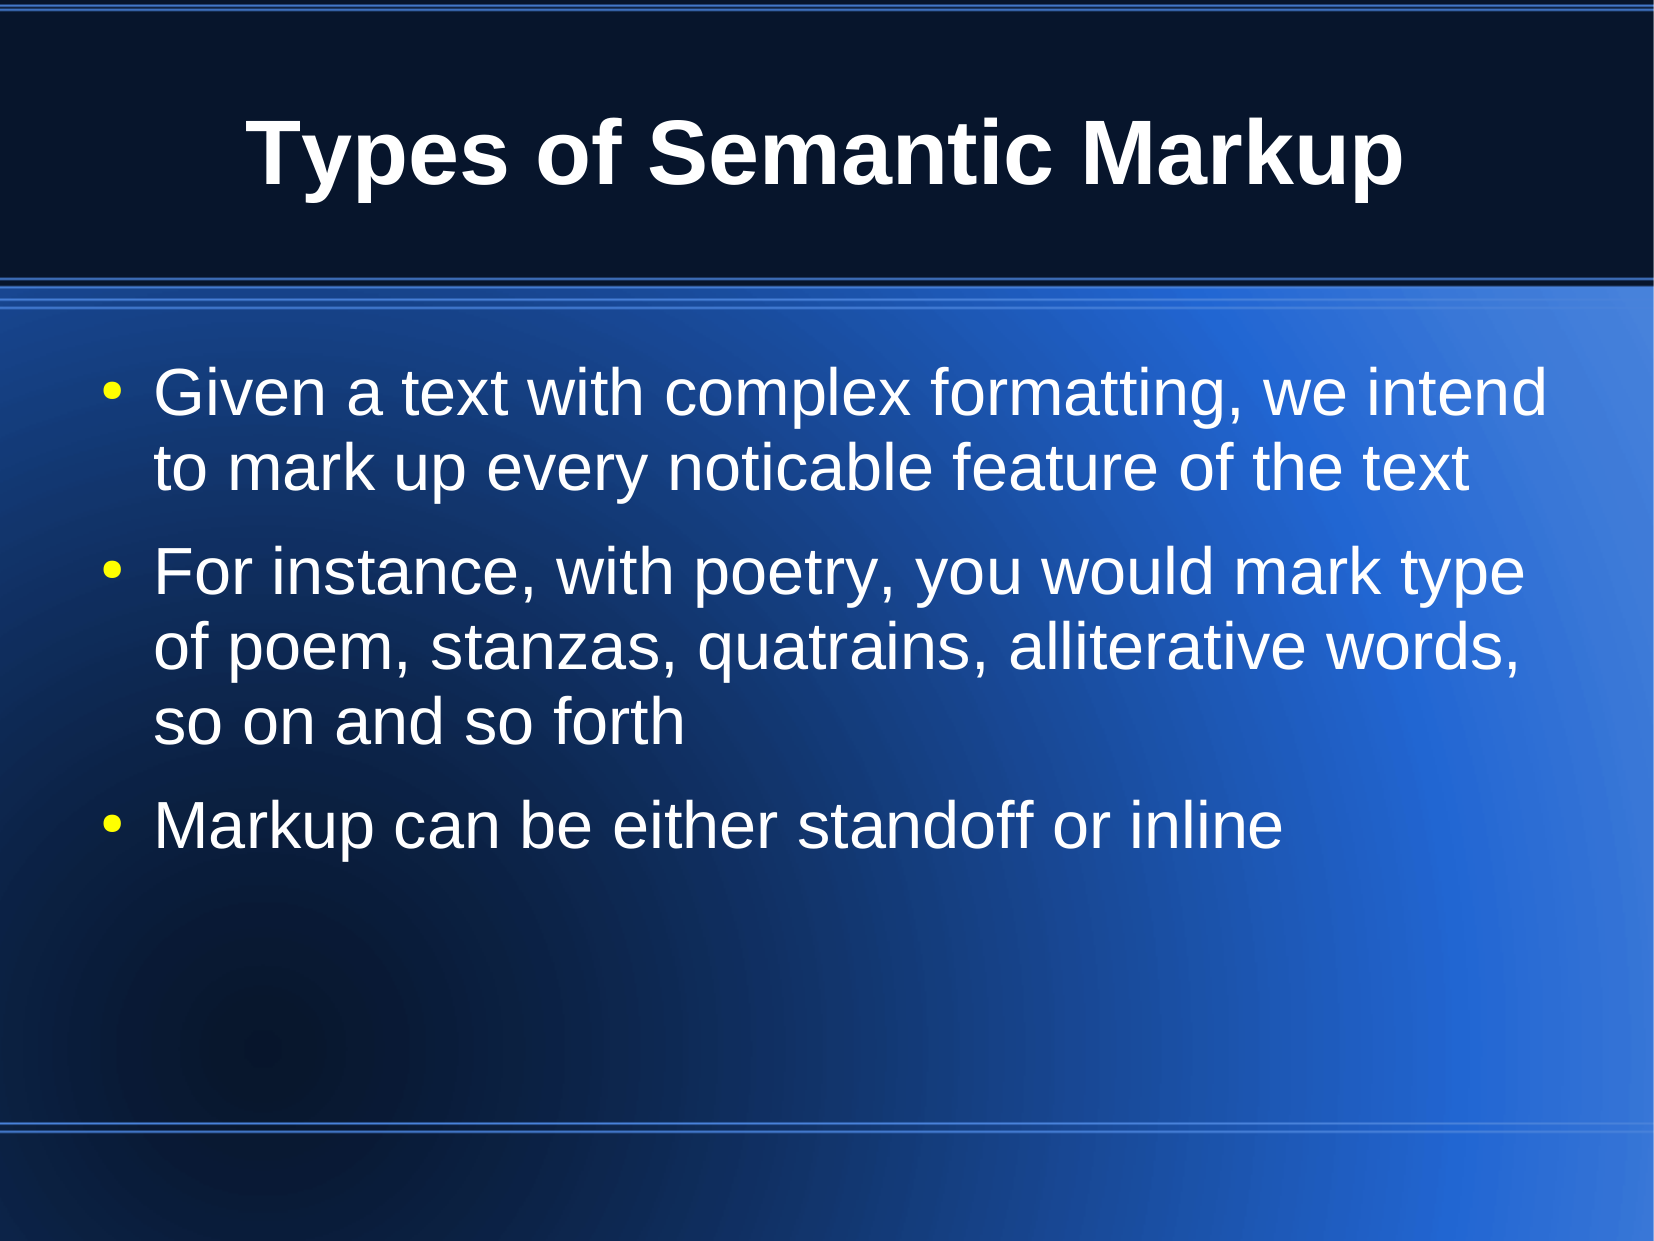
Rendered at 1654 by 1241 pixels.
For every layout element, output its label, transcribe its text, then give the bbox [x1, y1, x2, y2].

picture [0, 0, 1654, 1241]
title Types of Semantic Markup [82, 56, 1571, 250]
list Given a text with complex formatting, we intend to mark up every noticable feature of the text For instance, with poetry, you would mark type of poem, stanzas, quatrains, alliterative words, so on and so forth Markup can be either standoff or inline [82, 355, 1571, 1159]
